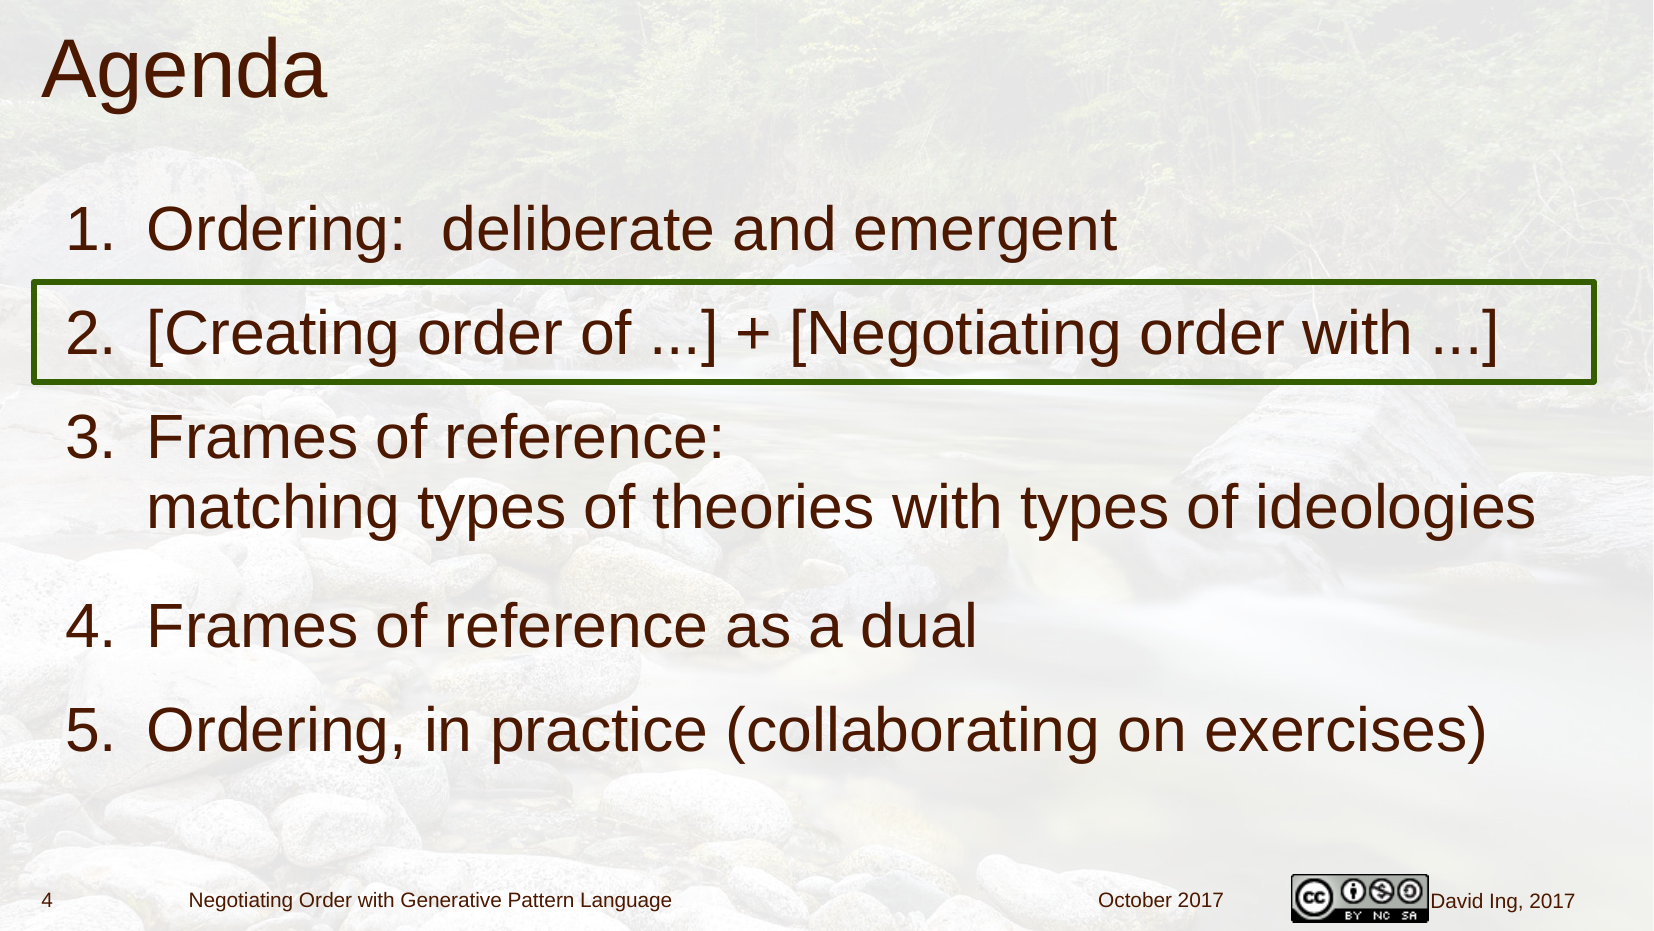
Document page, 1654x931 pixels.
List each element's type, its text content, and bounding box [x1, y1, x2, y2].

table_cell [233, 791, 344, 900]
table_header 1. [37, 285, 132, 290]
table_cell [132, 791, 233, 900]
table_header 1. [31, 186, 132, 279]
table_header Ordering: deliberate and emergent [132, 285, 1590, 290]
table_cell [344, 791, 455, 900]
table_cell 3. [31, 394, 132, 583]
table_cell 2. [31, 385, 132, 394]
table_cell Frames of reference: matching types of theories with types of ideologies [132, 394, 1590, 583]
table_cell 5. [31, 687, 132, 791]
table_cell [455, 791, 571, 900]
table_cell 4. [31, 583, 132, 687]
table_cell [571, 791, 1590, 900]
table_cell [Creating order of ...] + [Negotiating order with ...] [132, 290, 1590, 379]
table_cell Frames of reference as a dual [132, 583, 1590, 687]
table_header Ordering: deliberate and emergent [132, 186, 1590, 279]
table_cell Ordering, in practice (collaborating on exercises) [132, 687, 1590, 791]
table_cell [31, 791, 132, 900]
table_cell [Creating order of ...] + [Negotiating order with ...] [132, 385, 1590, 394]
title Agenda [41, 30, 1613, 126]
picture [0, 0, 1654, 931]
table_cell 2. [37, 290, 132, 379]
